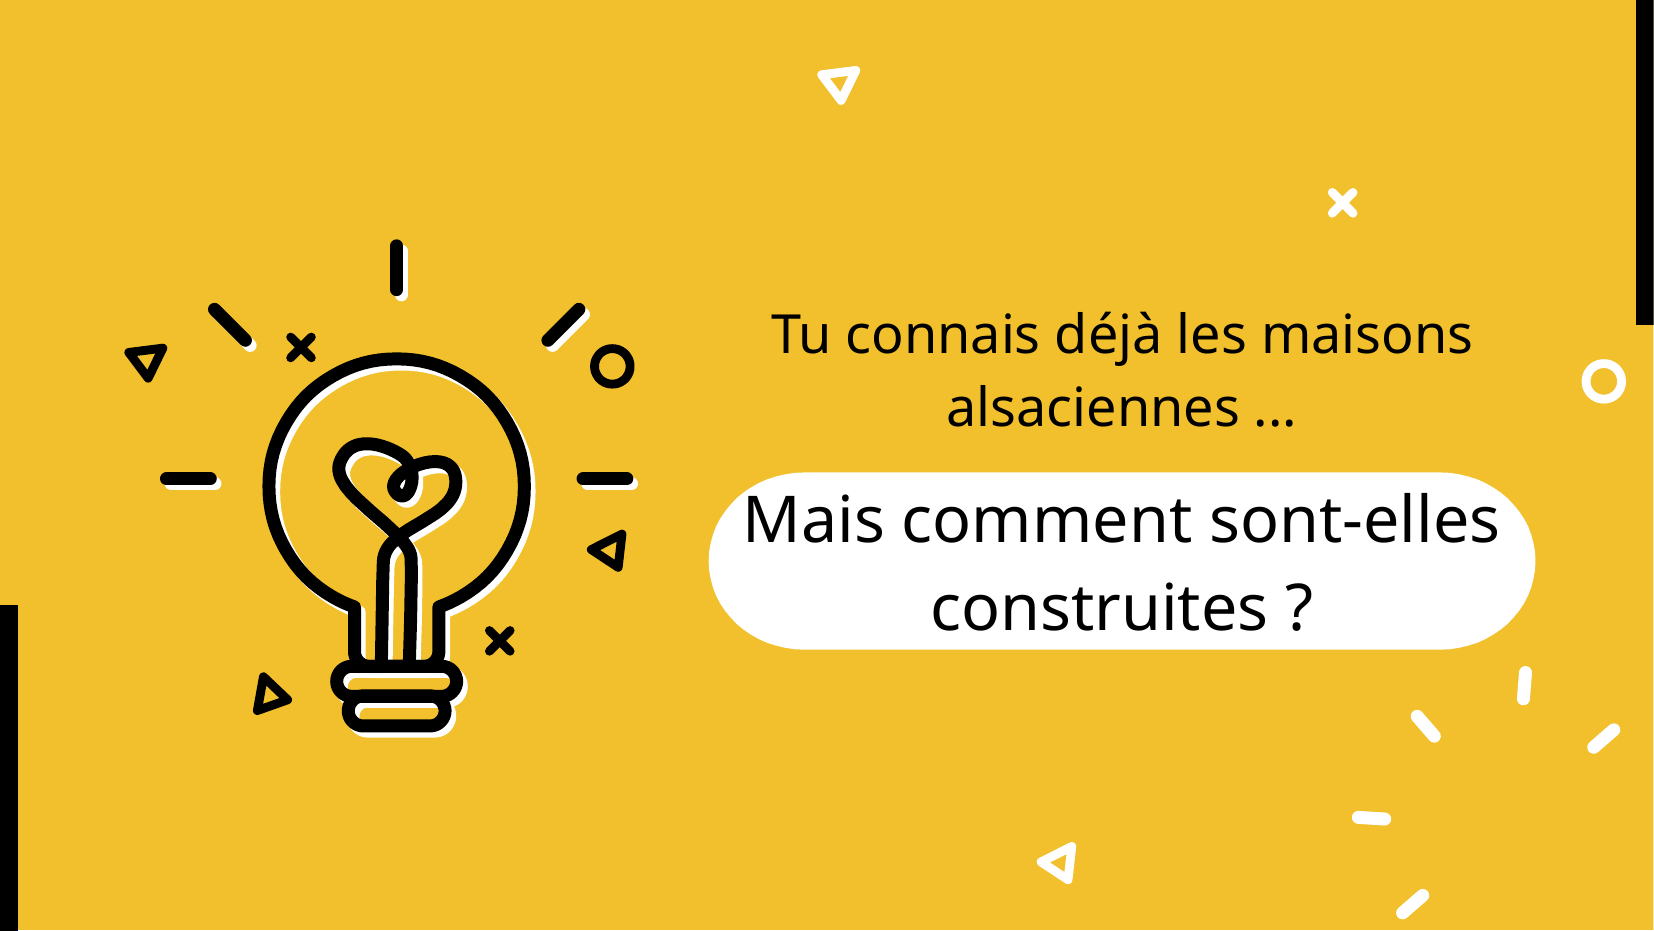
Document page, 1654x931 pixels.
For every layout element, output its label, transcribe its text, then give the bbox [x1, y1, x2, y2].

title Tu connais déjà les maisons alsaciennes ... [708, 295, 1536, 443]
subtitle Mais comment sont-elles construites ? [708, 472, 1536, 650]
